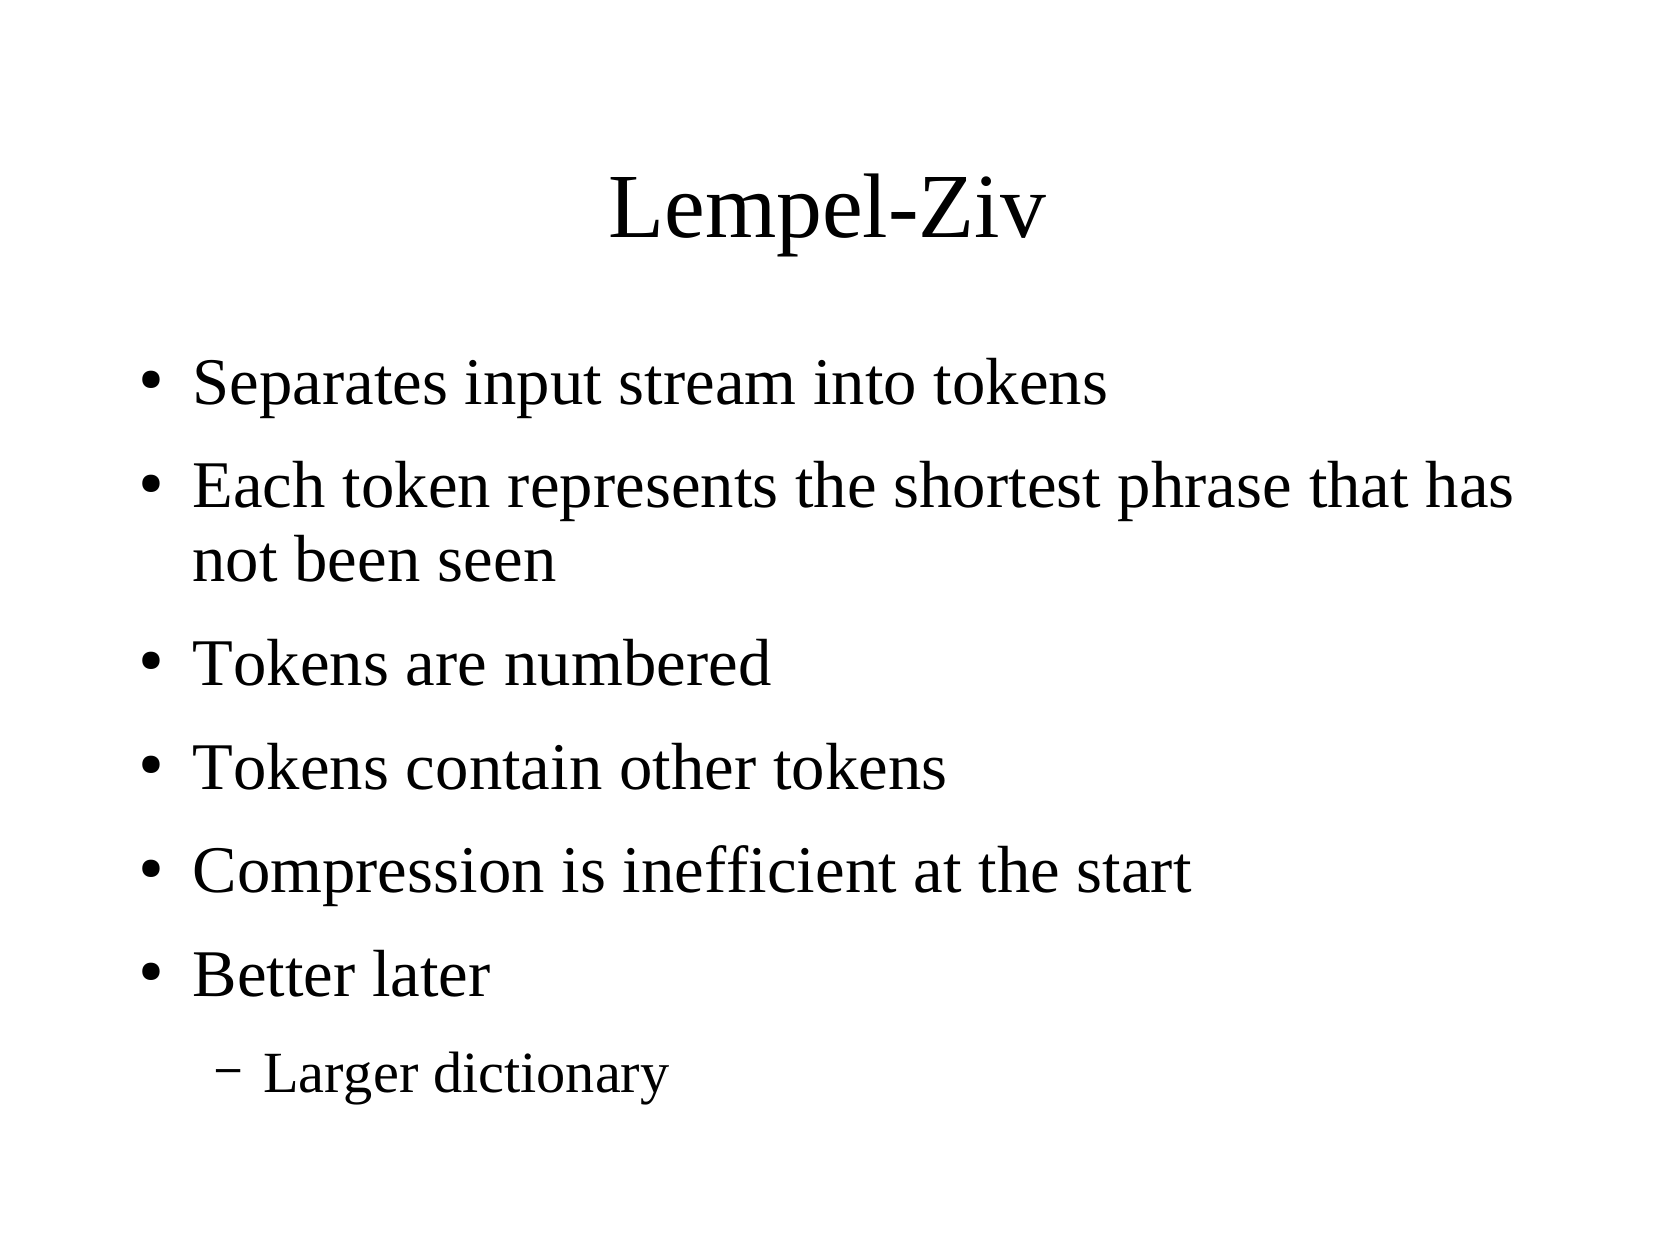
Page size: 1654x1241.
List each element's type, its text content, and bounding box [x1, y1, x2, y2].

list Separates input stream into tokens Each token represents the shortest phrase that has not been seen Tokens are numbered Tokens contain other tokens Compression is inefficient at the start Better later Larger dictionary [121, 344, 1534, 1127]
title Lempel-Ziv [121, 102, 1534, 311]
